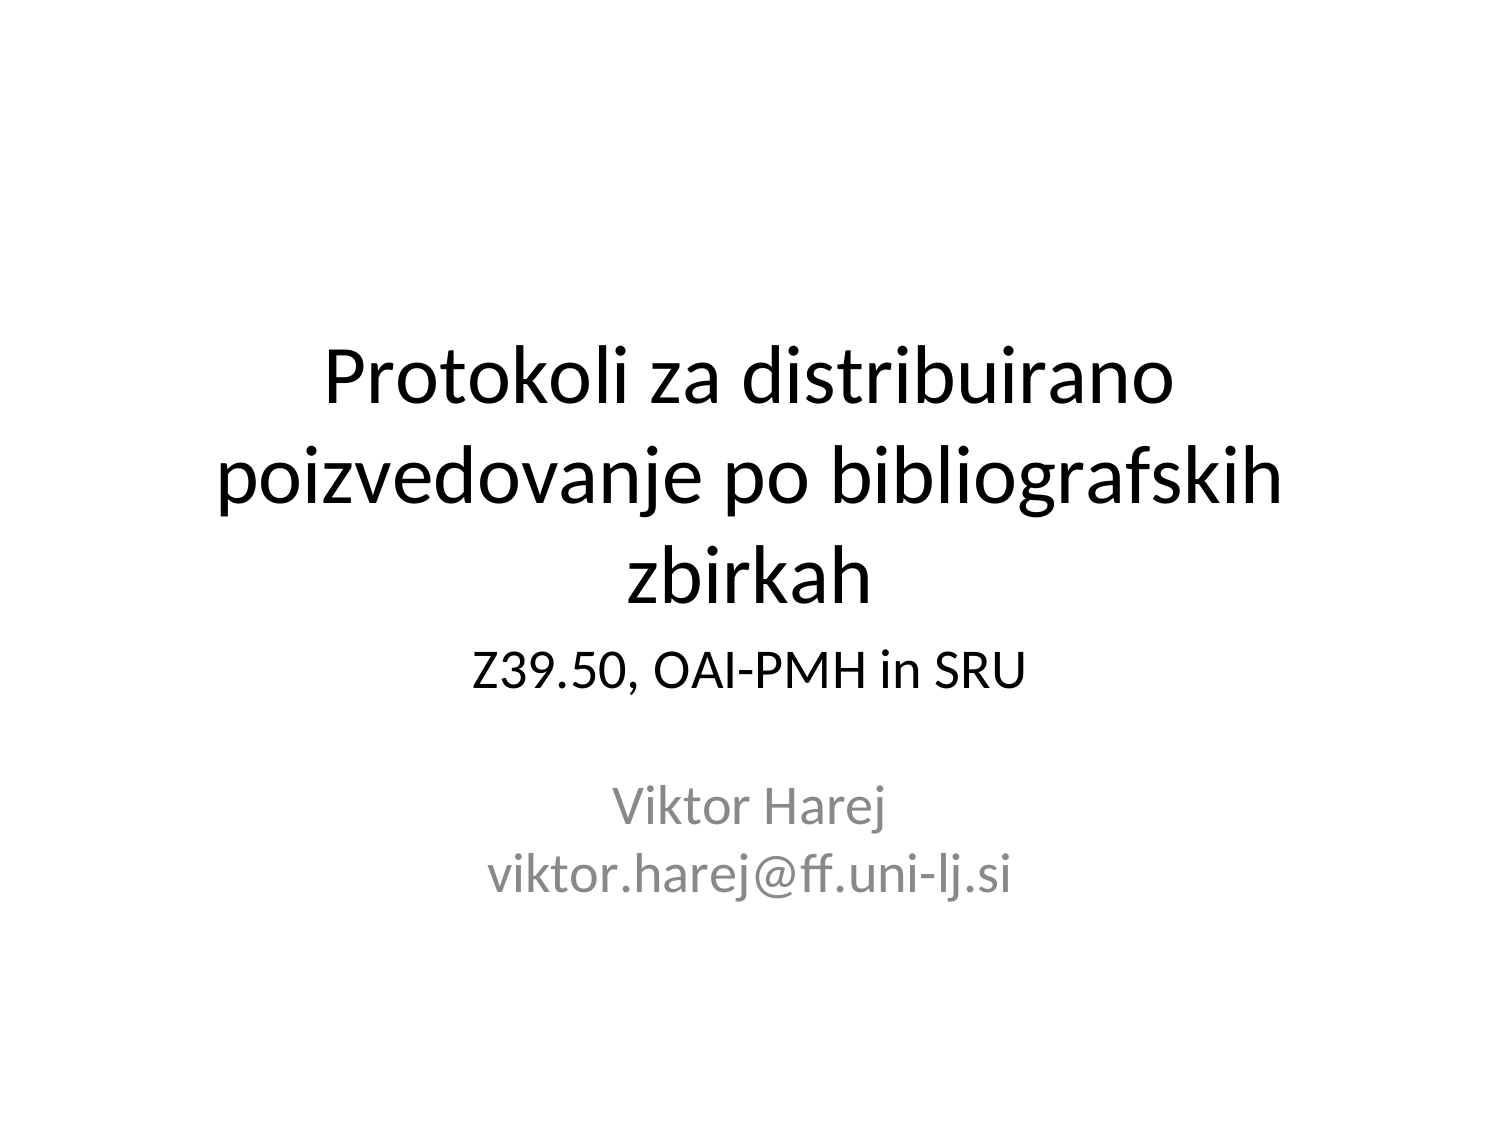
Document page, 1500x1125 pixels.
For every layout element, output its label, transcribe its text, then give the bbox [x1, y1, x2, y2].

text_box Z39.50, OAI-PMH in SRU Viktor Harej viktor.harej@ff.uni-lj.si [225, 637, 1276, 926]
title Protokoli za distribuirano poizvedovanje po bibliografskih zbirkah [112, 312, 1388, 628]
